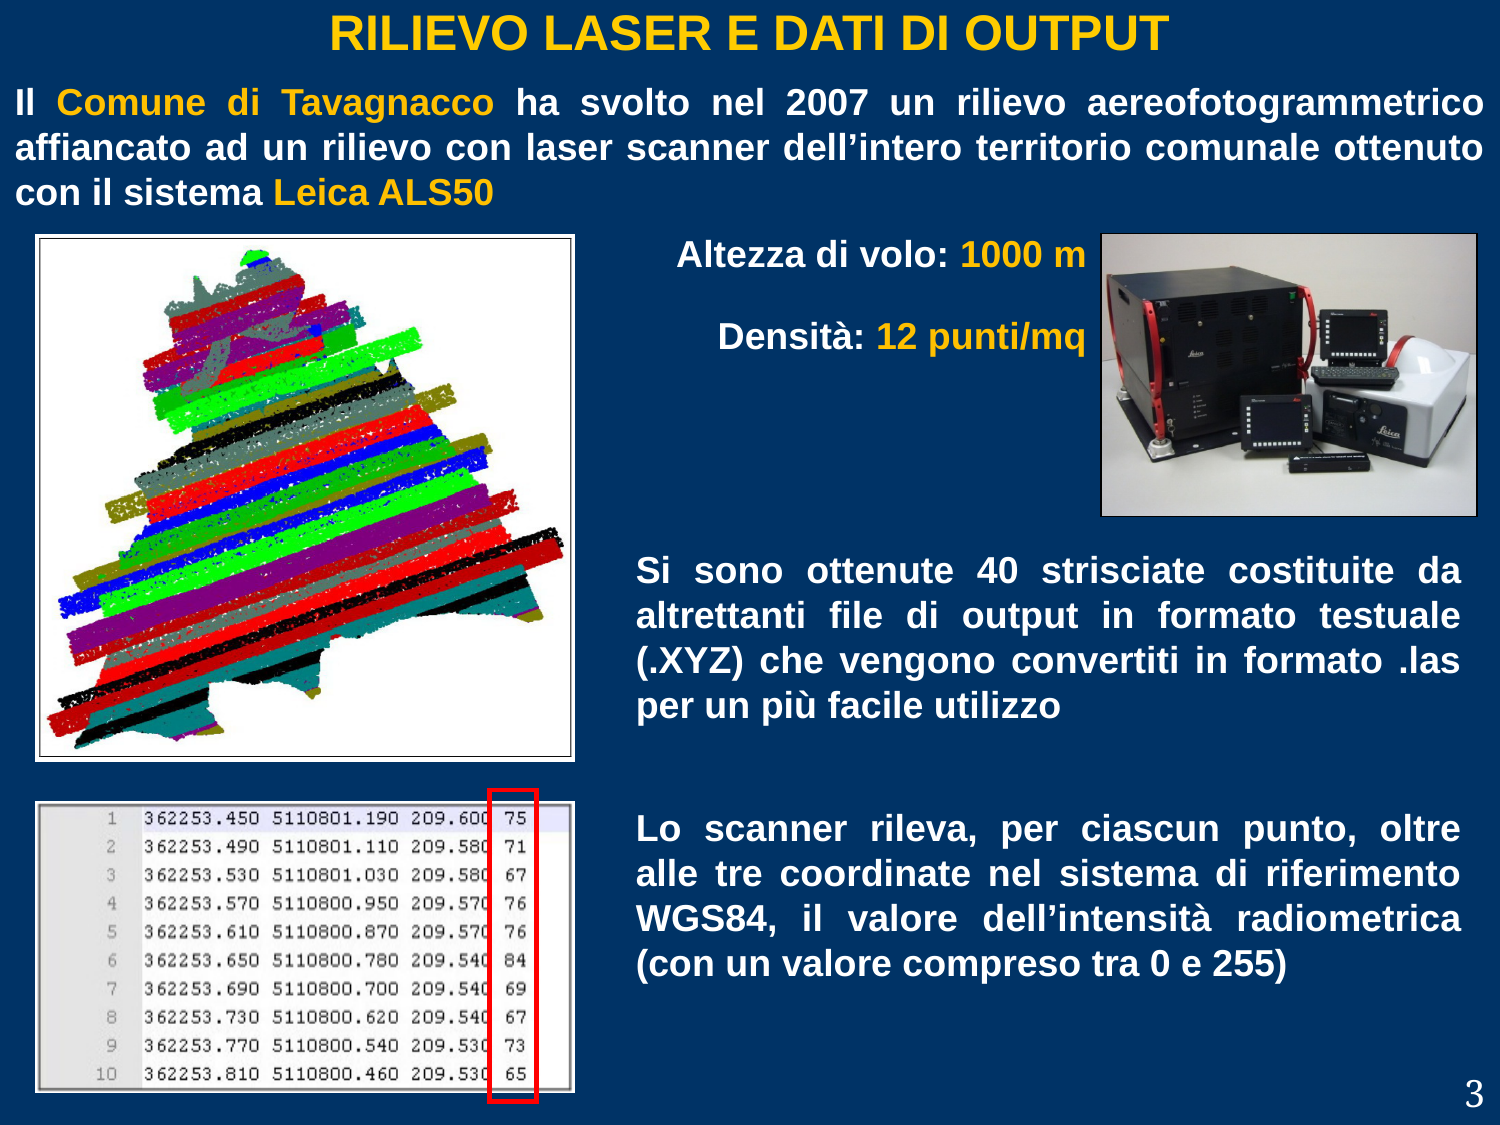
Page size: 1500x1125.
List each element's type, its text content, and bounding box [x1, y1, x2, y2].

picture [1101, 234, 1477, 516]
picture [35, 801, 487, 1093]
text_box Lo scanner rileva, per ciascun punto, oltre alle tre coordinate nel sistema di riferimento WGS84, il valore dell’intensità radiometrica (con un valore compreso tra 0 e 255) [621, 796, 1477, 992]
text_box Il Comune di Tavagnacco ha svolto nel 2007 un rilievo aereofotogrammetrico affiancato ad un rilievo con laser scanner dell’intero territorio comunale ottenuto con il sistema Leica ALS50 [0, 70, 1500, 221]
text_box RILIEVO LASER E DATI DI OUTPUT [0, 0, 1500, 69]
picture [539, 801, 575, 1093]
picture [35, 234, 575, 762]
text_box Altezza di volo: 1000 m [632, 222, 1102, 283]
text_box Densità: 12 punti/mq [644, 304, 1100, 365]
slide_number <numero> [1149, 1062, 1500, 1125]
picture [492, 801, 534, 1093]
text_box Si sono ottenute 40 strisciate costituite da altrettanti file di output in formato testuale (.XYZ) che vengono convertiti in formato .las per un più facile utilizzo [621, 538, 1477, 734]
